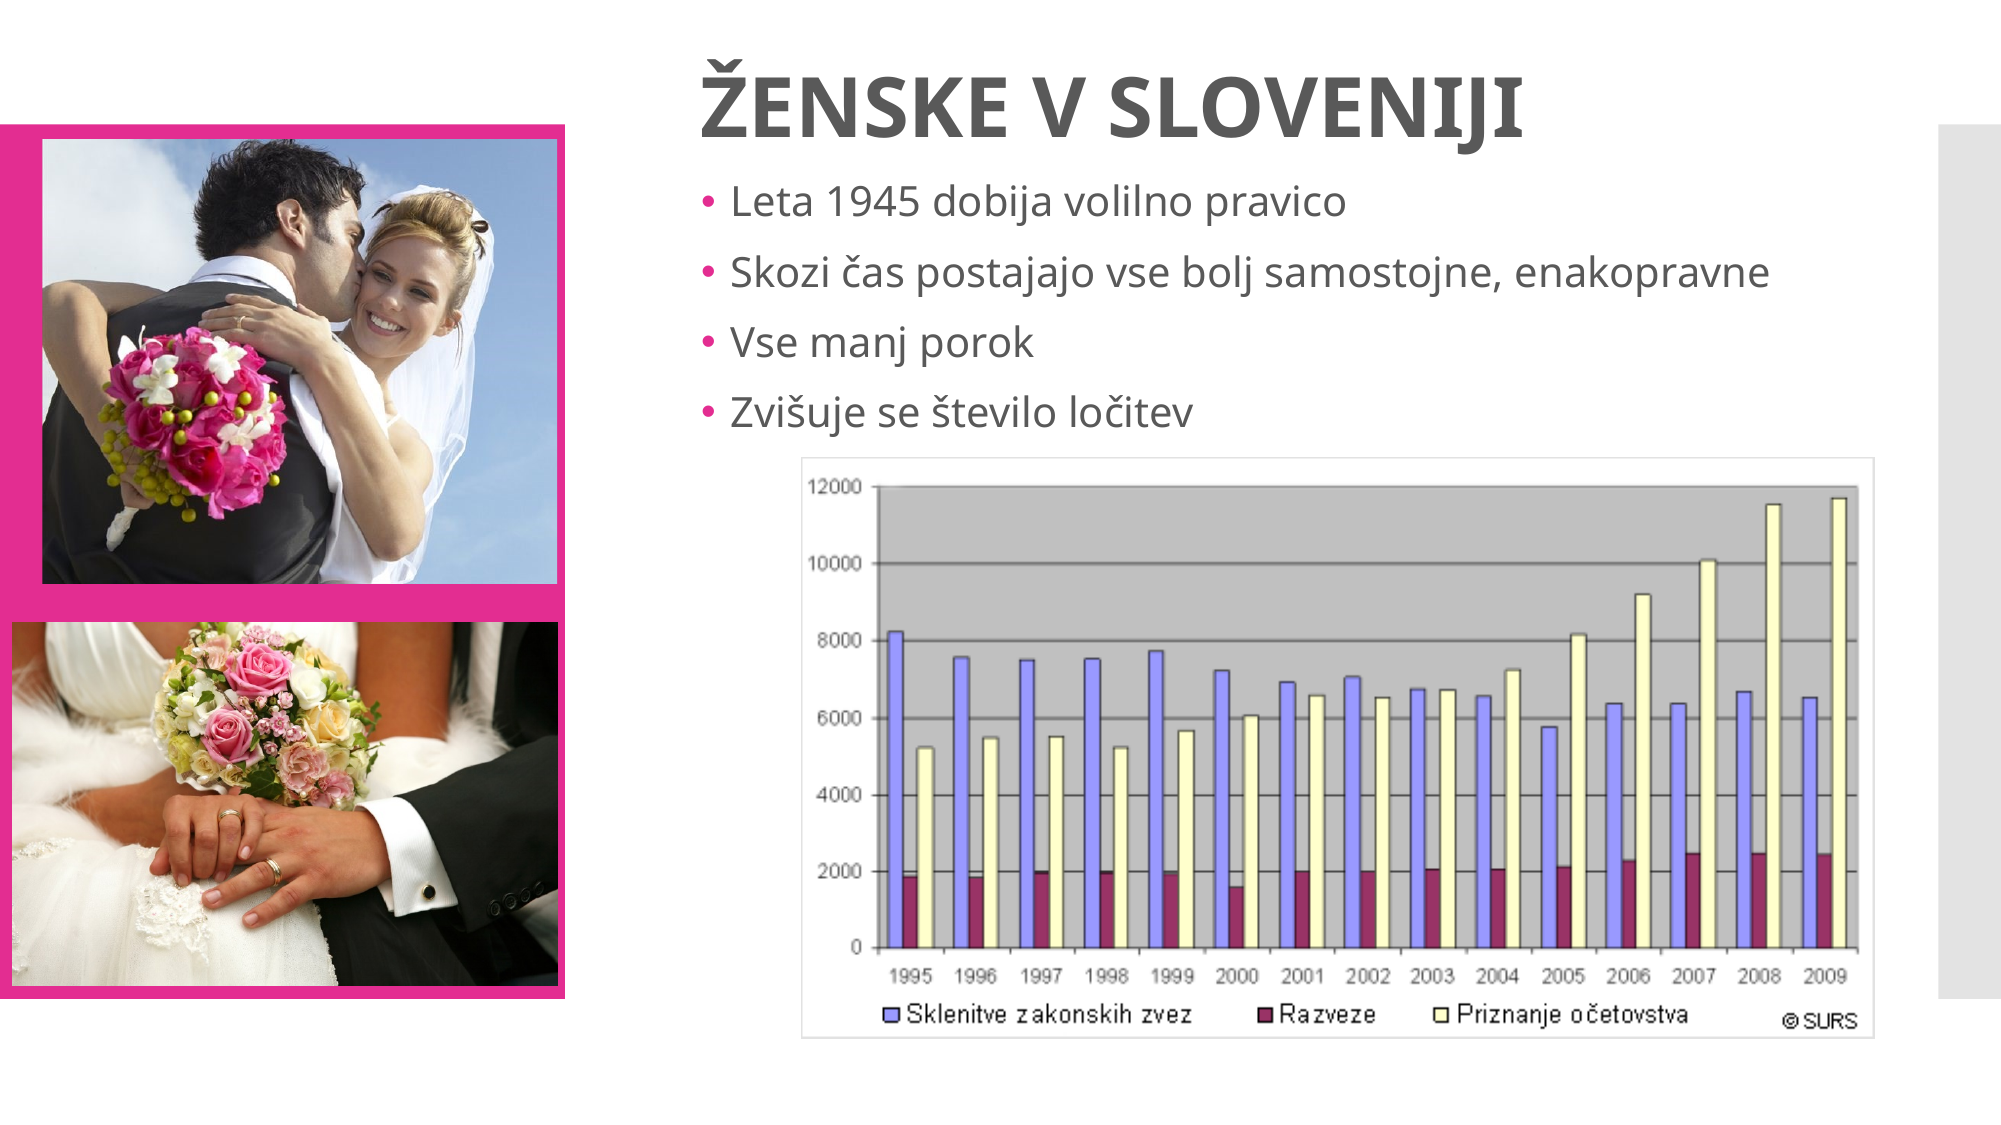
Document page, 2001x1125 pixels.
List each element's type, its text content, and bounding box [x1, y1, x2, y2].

list ŽENSKE V SLOVENIJI Leta 1945 dobija volilno pravico Skozi čas postajajo vse bolj samostojne, enakopravne Vse manj porok Zvišuje se število ločitev [685, 58, 1905, 939]
picture [801, 457, 1875, 1040]
picture [42, 139, 558, 584]
picture [12, 622, 558, 986]
